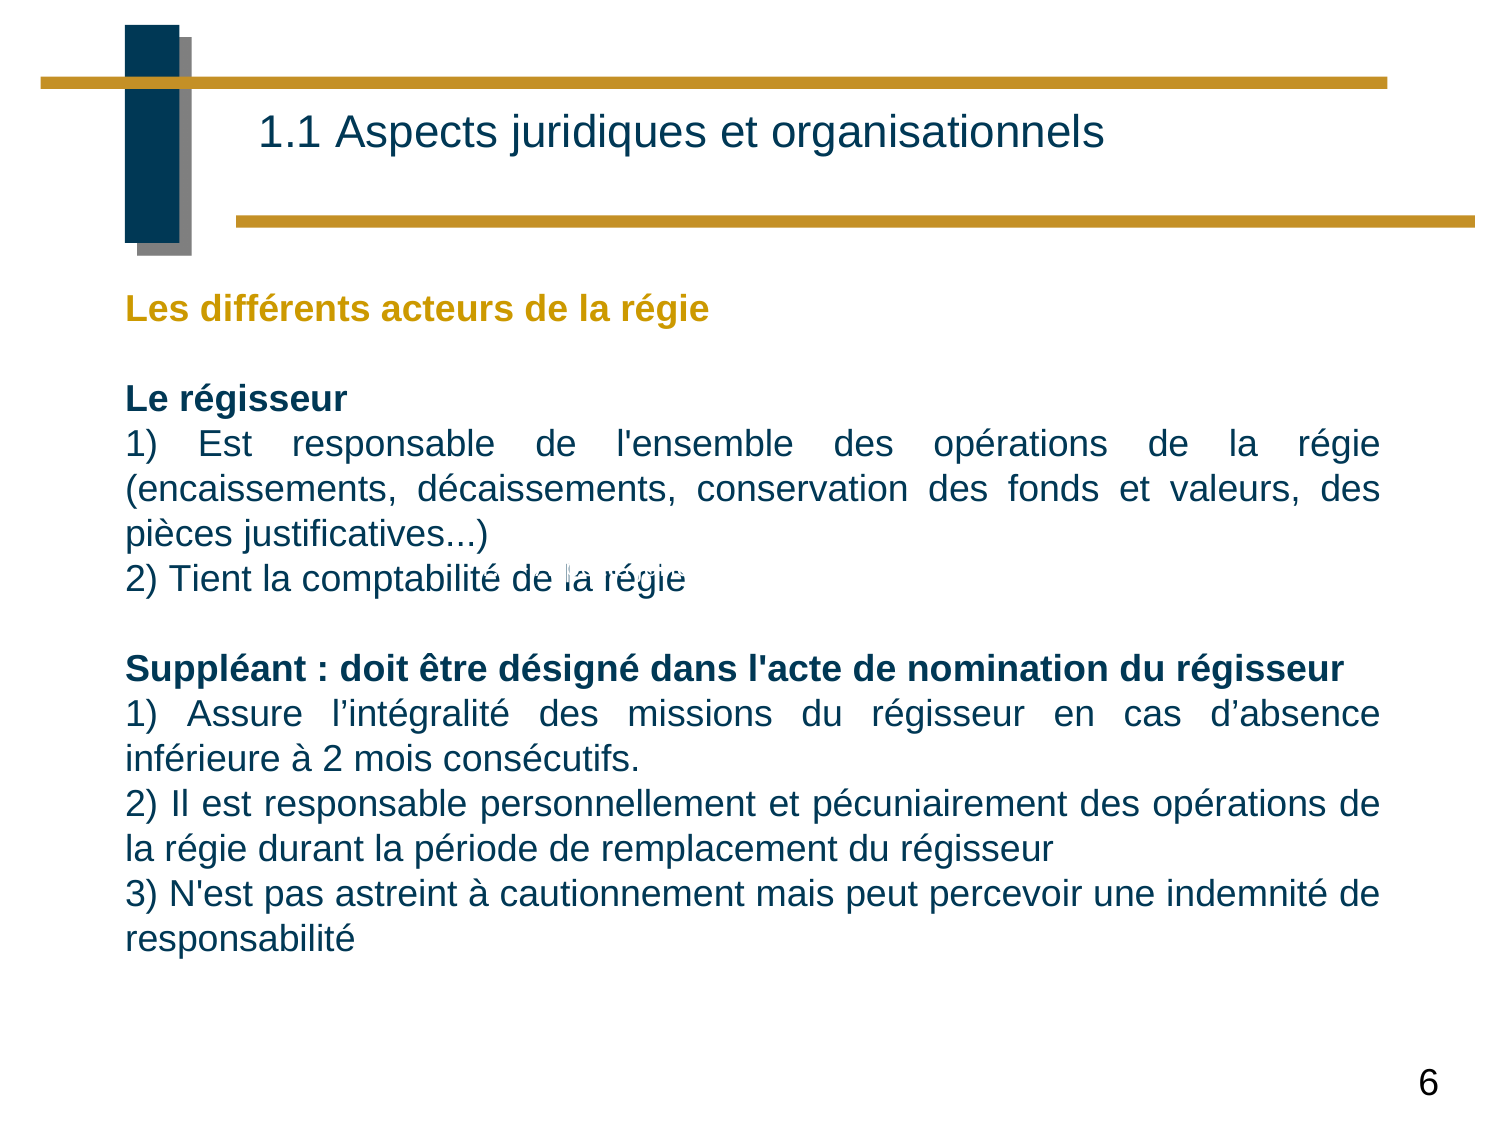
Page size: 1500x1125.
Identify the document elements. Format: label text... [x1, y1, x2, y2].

list 6 [1169, 1012, 1465, 1125]
text_box [236, 215, 1475, 228]
text_box [40, 24, 243, 243]
text_box 1.1 - Aspects juridiques et organisationnels [462, 542, 1056, 589]
title 1.1 Aspects juridiques et organisationnels [243, 76, 1500, 187]
list Les différents acteurs de la régie Le régisseur 1) Est responsable de l'ensemble des opérations de la régie (encaissements, décaissements, conservation des fonds et valeurs, des pièces justificatives...) 2) Tient la comptabilité de la régie Suppléant : doit être désigné dans l'acte de nomination du régisseur 1) Assure l’intégralité des missions du régisseur en cas d’absence inférieure à 2 mois consécutifs. 2) Il est responsable personnellement et pécuniairement des opérations de la régie durant la période de remplacement du régisseur 3) N'est pas astreint à cautionnement mais peut percevoir une indemnité de responsabilité [125, 283, 1382, 959]
